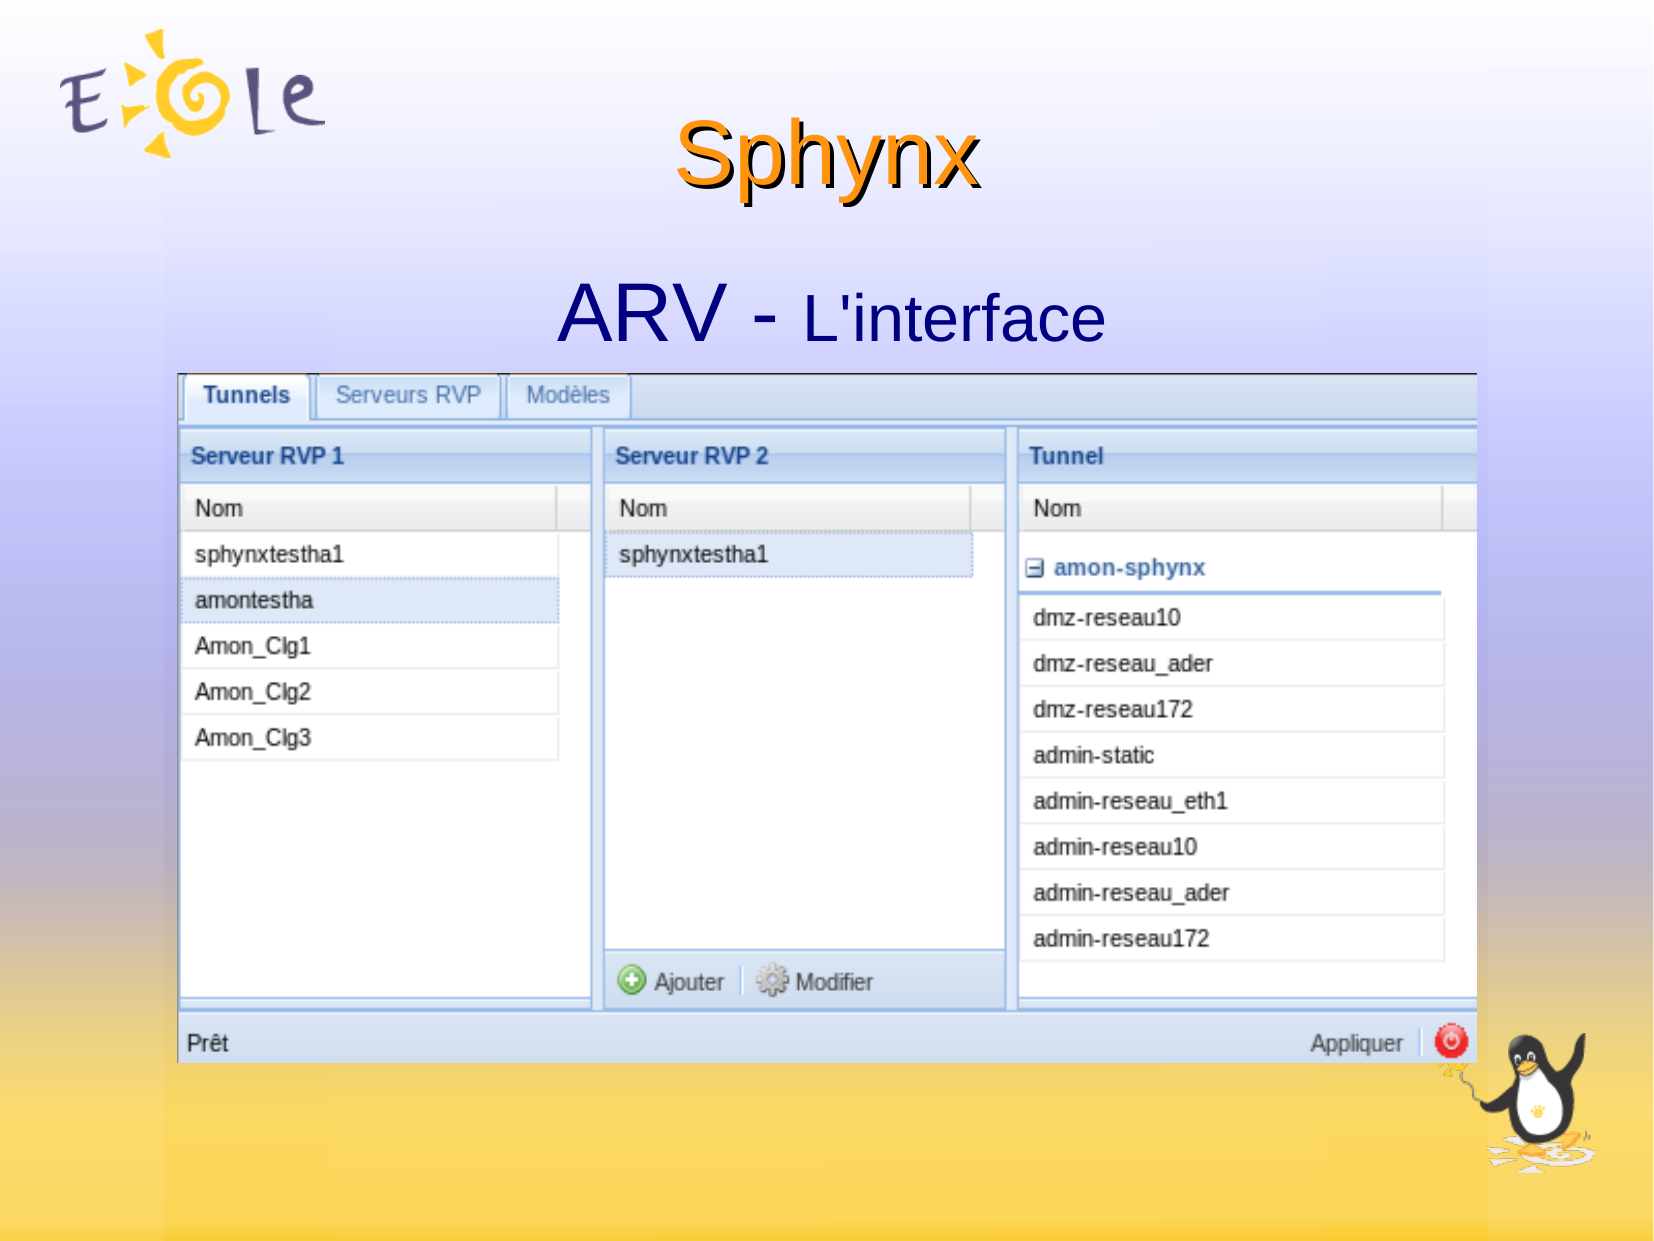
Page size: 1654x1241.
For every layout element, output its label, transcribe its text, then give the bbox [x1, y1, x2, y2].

picture [0, 0, 1654, 1241]
list ARV - L'interface [88, 265, 1577, 382]
title Sphynx [82, 49, 1571, 257]
